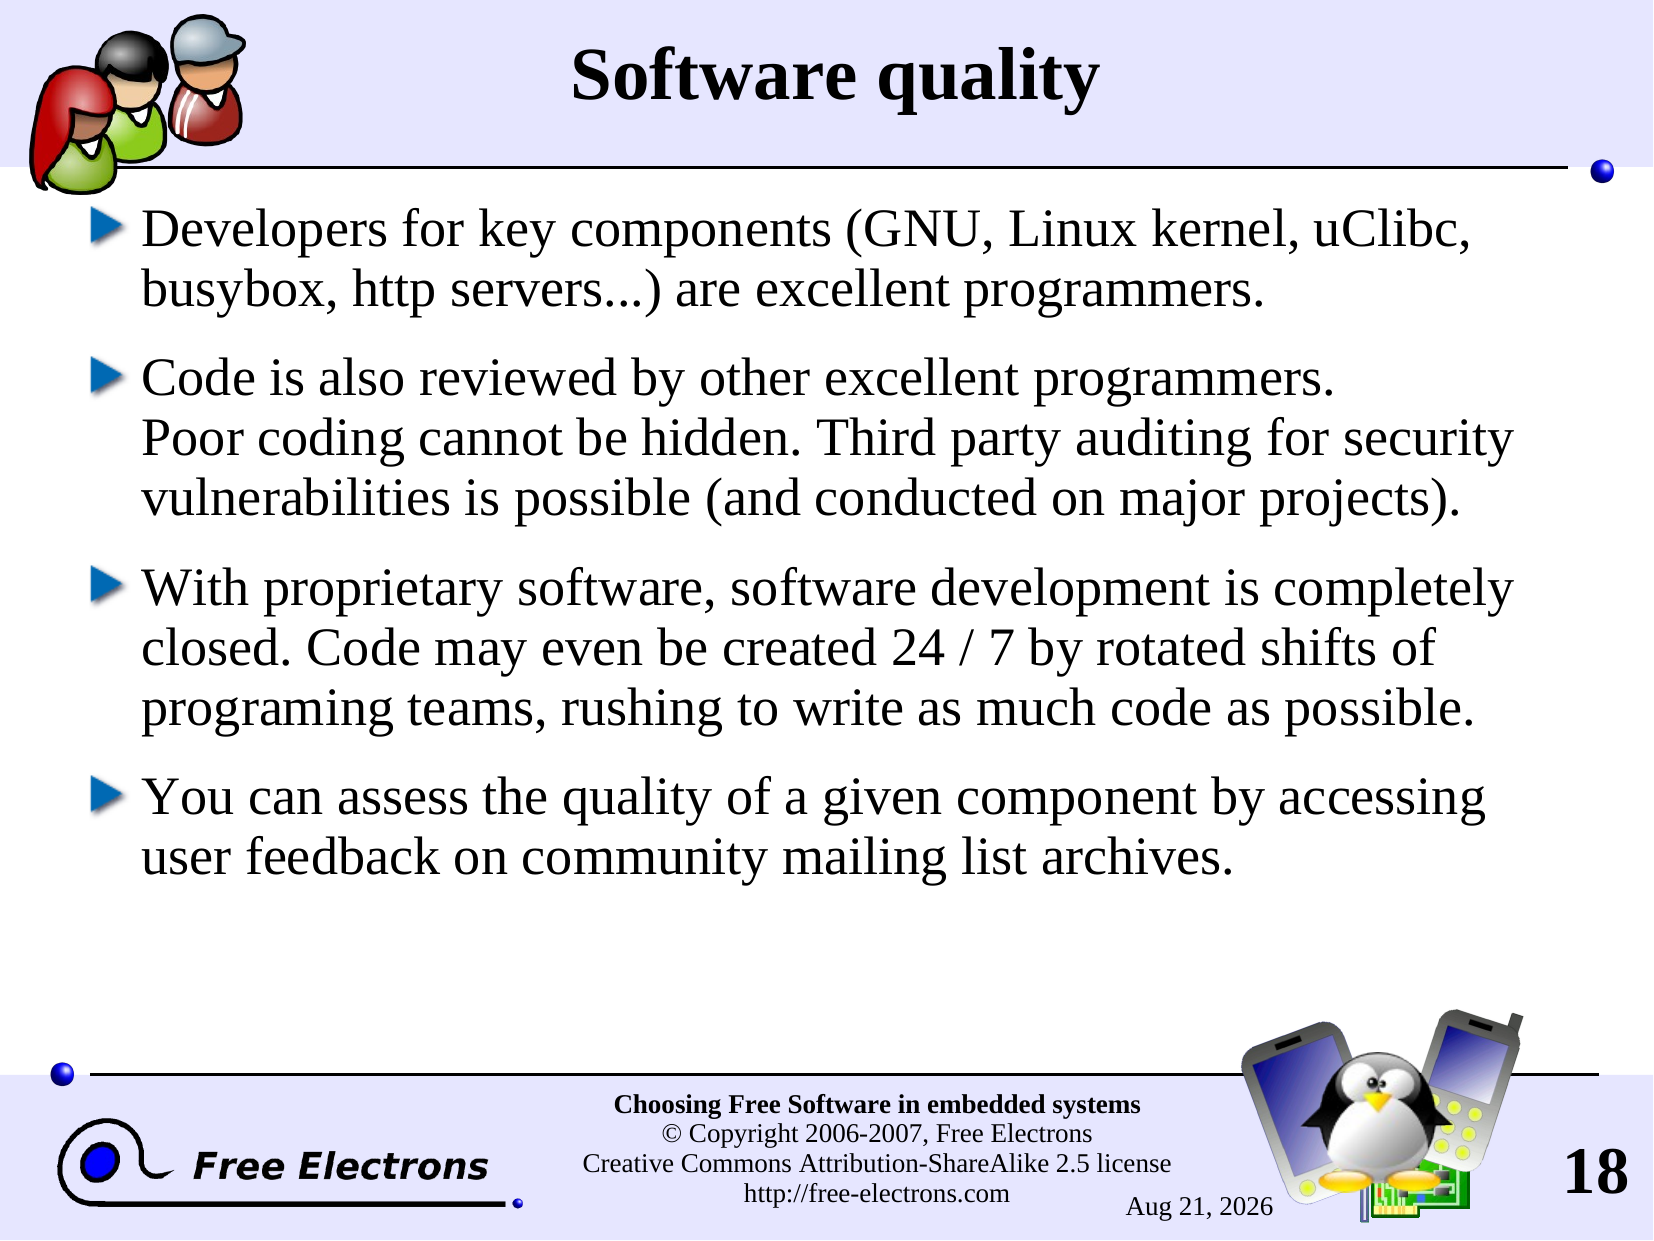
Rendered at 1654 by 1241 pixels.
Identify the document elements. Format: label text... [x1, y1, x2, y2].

picture [29, 14, 246, 195]
title Software quality [246, 25, 1604, 124]
picture [1225, 1048, 1527, 1240]
picture [50, 1107, 527, 1216]
list Developers for key components (GNU, Linux kernel, uClibc, busybox, http servers...) are excellent programmers. Code is also reviewed by other excellent programmers. Poor coding cannot be hidden. Third party auditing for security vulnerabilities is possible (and conducted on major projects). With proprietary software, software development is completely closed. Code may even be created 24 / 7 by rotated shifts of programing teams, rushing to write as much code as possible. You can assess the quality of a given component by accessing user feedback on community mailing list archives. [70, 197, 1540, 1048]
